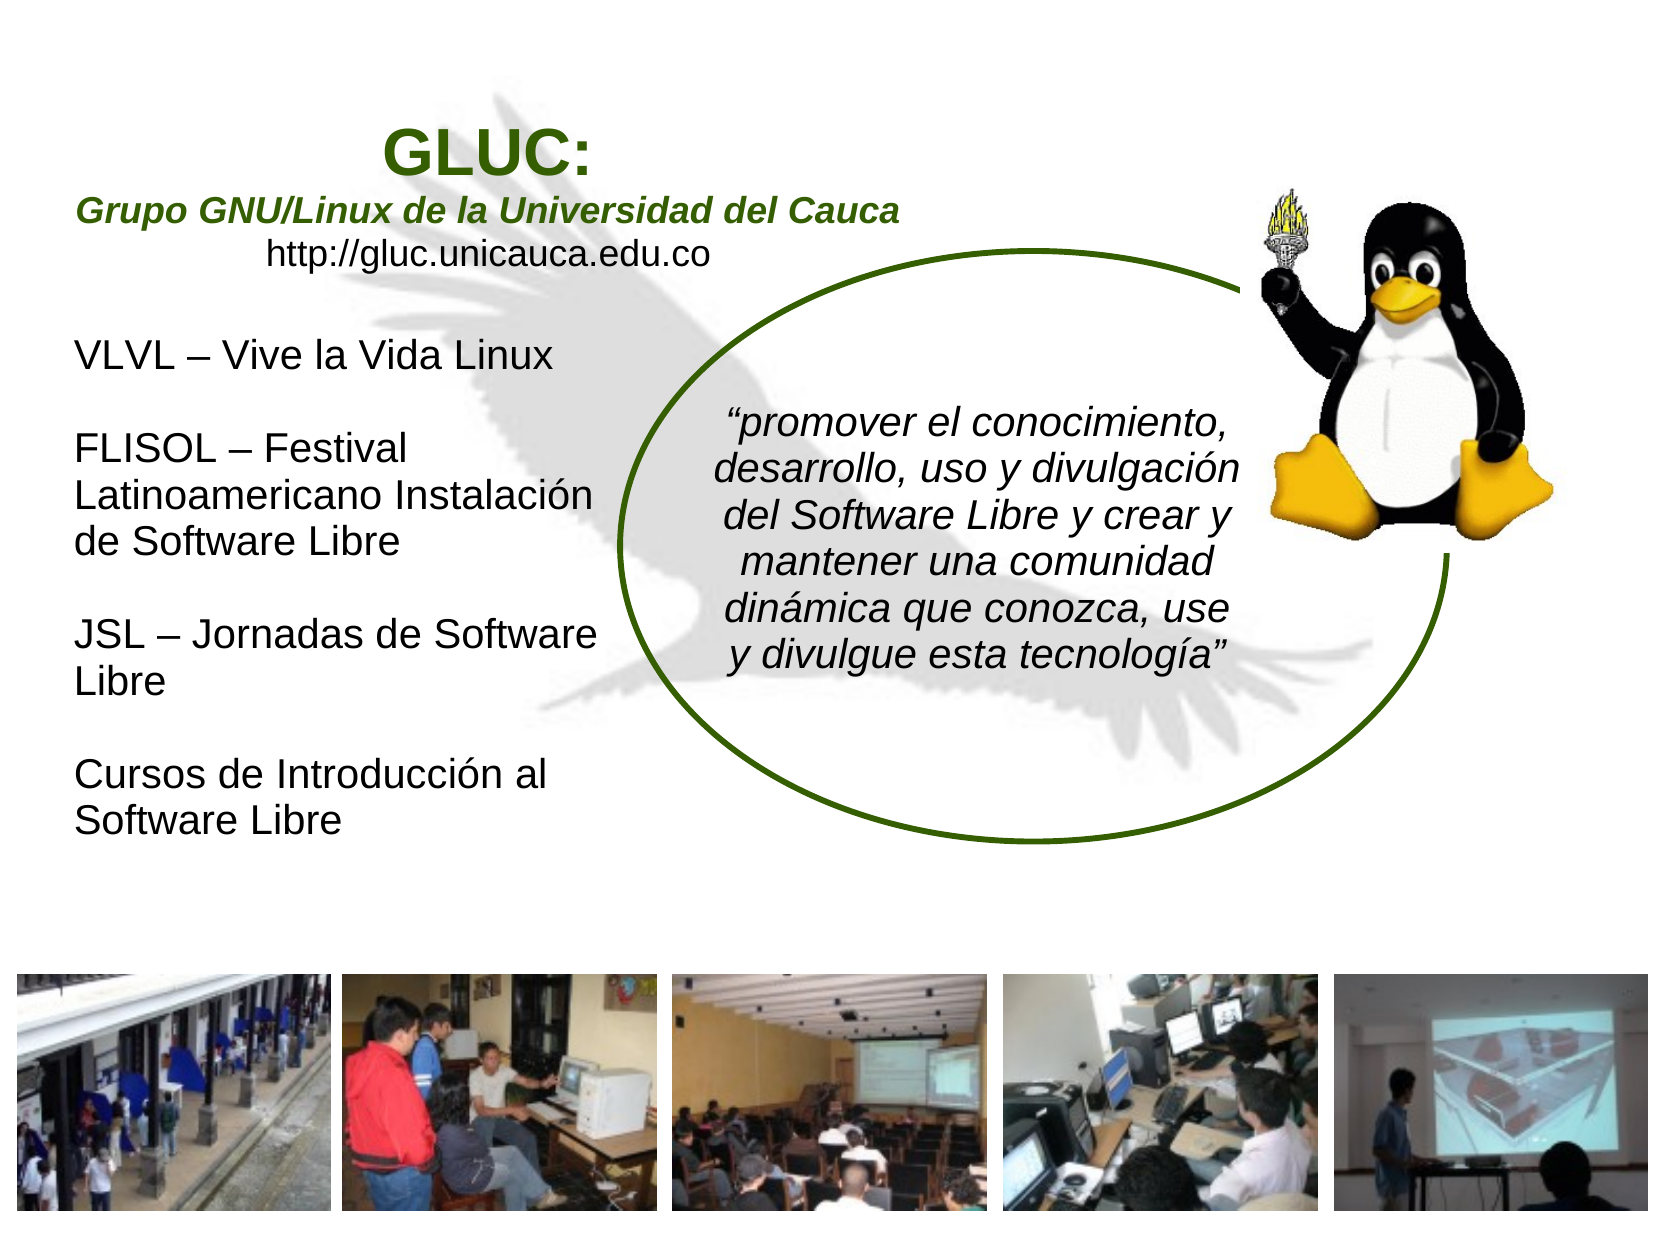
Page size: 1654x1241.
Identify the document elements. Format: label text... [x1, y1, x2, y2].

picture [324, 282, 837, 500]
picture [621, 592, 812, 800]
picture [672, 974, 987, 1211]
picture [342, 974, 657, 1211]
picture [1003, 974, 1318, 1211]
text_box VLVL – Vive la Vida Linux FLISOL – Festival Latinoamericano Instalación de Software Libre JSL – Jornadas de Software Libre Cursos de Introducción al Software Libre [59, 324, 621, 944]
picture [17, 974, 331, 1211]
text_box “promover el conocimiento, desarrollo, uso y divulgación del Software Libre y crear y mantener una comunidad dinámica que conozca, use y divulgue esta tecnología” [696, 391, 1258, 686]
picture [324, 76, 1567, 800]
text_box GLUC: Grupo GNU/Linux de la Universidad del Cauca http://gluc.unicauca.edu.co [60, 107, 917, 282]
picture [1255, 704, 1388, 800]
picture [1334, 974, 1648, 1211]
